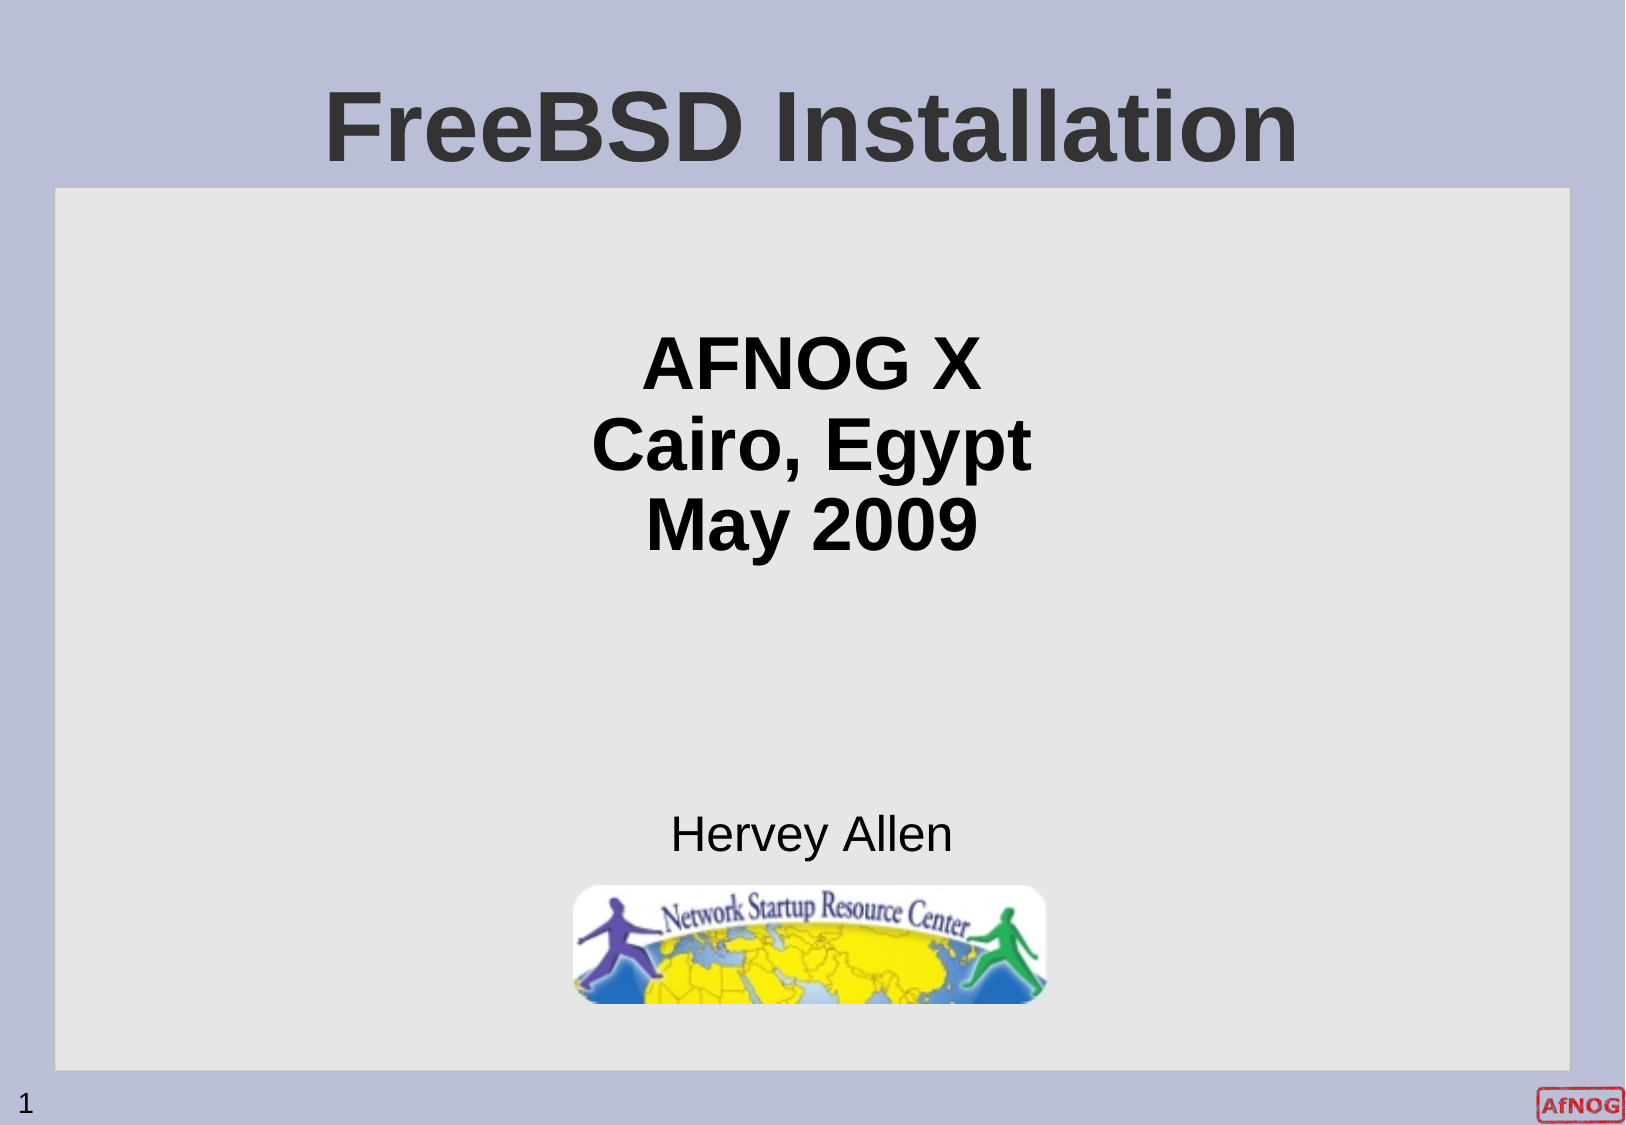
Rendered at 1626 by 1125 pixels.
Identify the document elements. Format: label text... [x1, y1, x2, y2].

text_box AFNOG X Cairo, Egypt May 2009 Hervey Allen [531, 325, 1093, 857]
picture [1535, 1085, 1626, 1125]
title FreeBSD Installation [54, 44, 1571, 215]
picture [573, 885, 1048, 1004]
text_box [81, 215, 1560, 1045]
